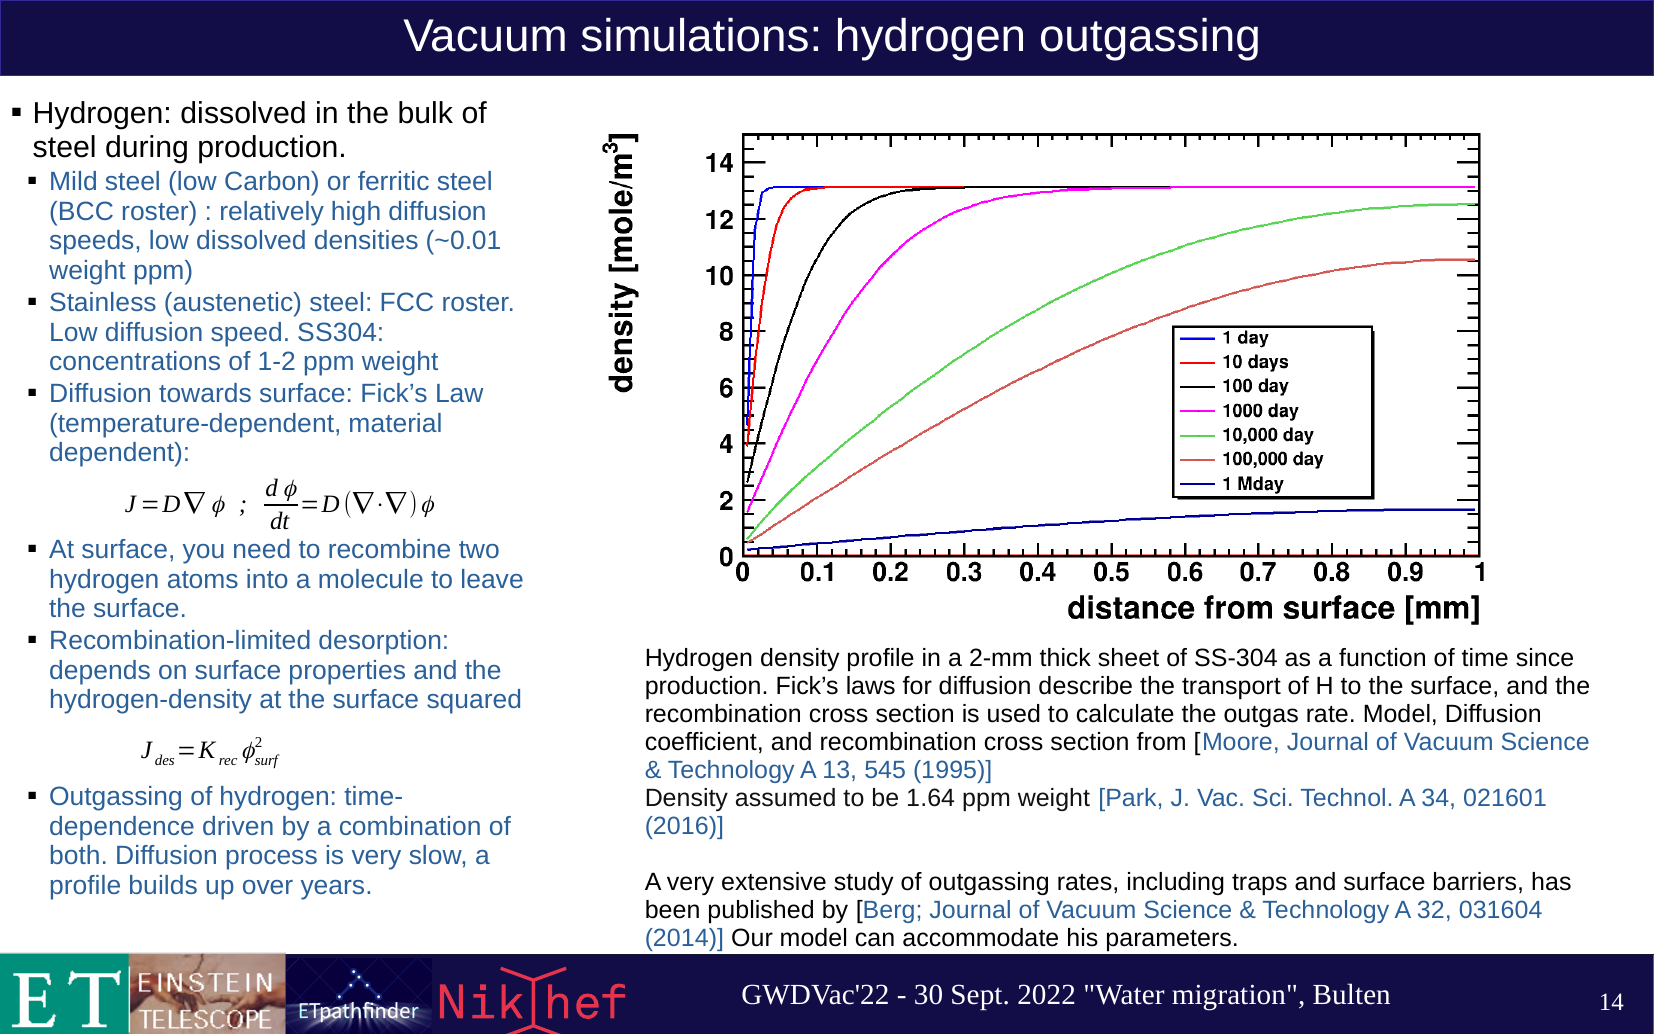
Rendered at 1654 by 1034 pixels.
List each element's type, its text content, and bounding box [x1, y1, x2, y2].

picture [596, 78, 1577, 640]
text_box Hydrogen density profile in a 2-mm thick sheet of SS-304 as a function of time since production. Fick’s laws for diffusion describe the transport of H to the surface, and the recombination cross section is used to calculate the outgas rate. Model, Diffusion coefficient, and recombination cross section from [Moore, Journal of Vacuum Science & Technology A 13, 545 (1995)] Density assumed to be 1.64 ppm weight [Park, J. Vac. Sci. Technol. A 34, 021601 (2016)] A very extensive study of outgassing rates, including traps and surface barriers, has been published by [Berg; Journal of Vacuum Science & Technology A 32, 031604 (2014)] Our model can accommodate his parameters. [630, 636, 1621, 960]
chart [134, 733, 287, 769]
picture [0, 951, 432, 1034]
chart [118, 474, 441, 535]
title Vacuum simulations: hydrogen outgassing [75, 1, 1591, 70]
list Hydrogen: dissolved in the bulk of steel during production. Mild steel (low Carbon) or ferritic steel (BCC roster) : relatively high diffusion speeds, low dissolved densities (~0.01 weight ppm) Stainless (austenetic) steel: FCC roster. Low diffusion speed. SS304: concentrations of 1-2 ppm weight Diffusion towards surface: Fick’s Law (temperature-dependent, material dependent): At surface, you need to recombine two hydrogen atoms into a molecule to leave the surface. Recombination-limited desorption: depends on surface properties and the hydrogen-density at the surface squared Outgassing of hydrogen: time-dependence driven by a combination of both. Diffusion process is very slow, a profile builds up over years. [9, 95, 535, 936]
